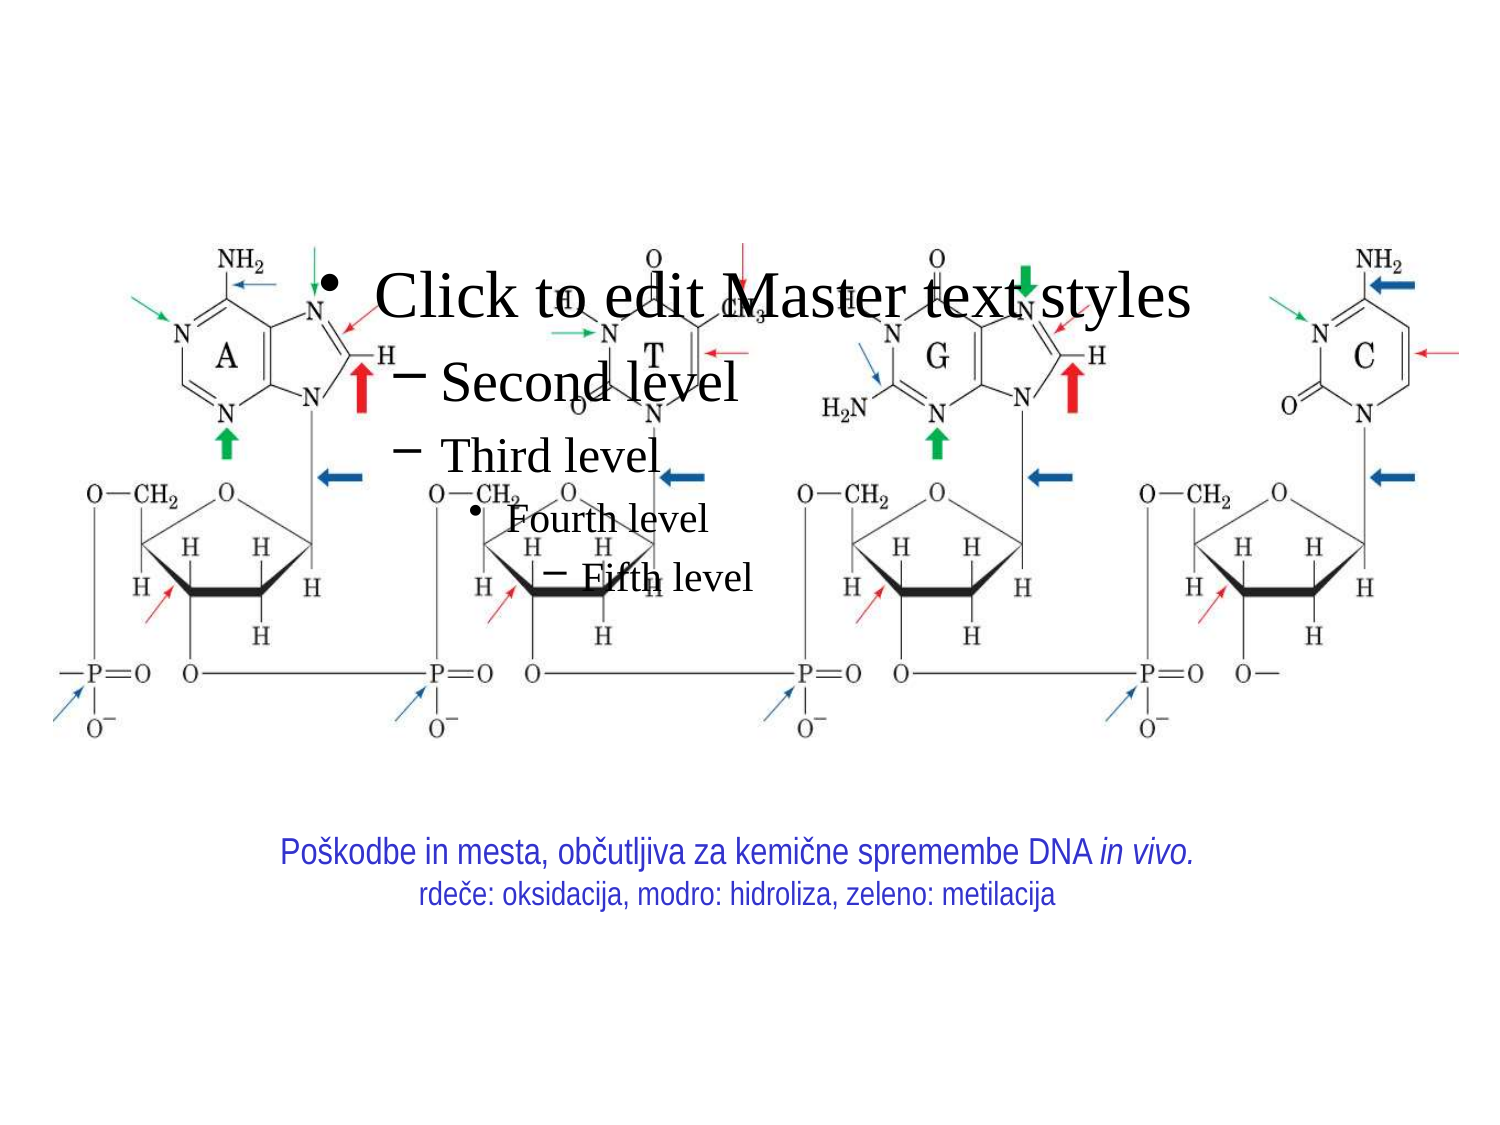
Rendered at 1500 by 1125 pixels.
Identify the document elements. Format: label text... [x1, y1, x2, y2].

picture [53, 243, 1459, 741]
title Poškodbe in mesta, občutljiva za kemične spremembe DNA in vivo. rdeče: oksidacija, modro: hidroliza, zeleno: metilacija [100, 798, 1376, 941]
